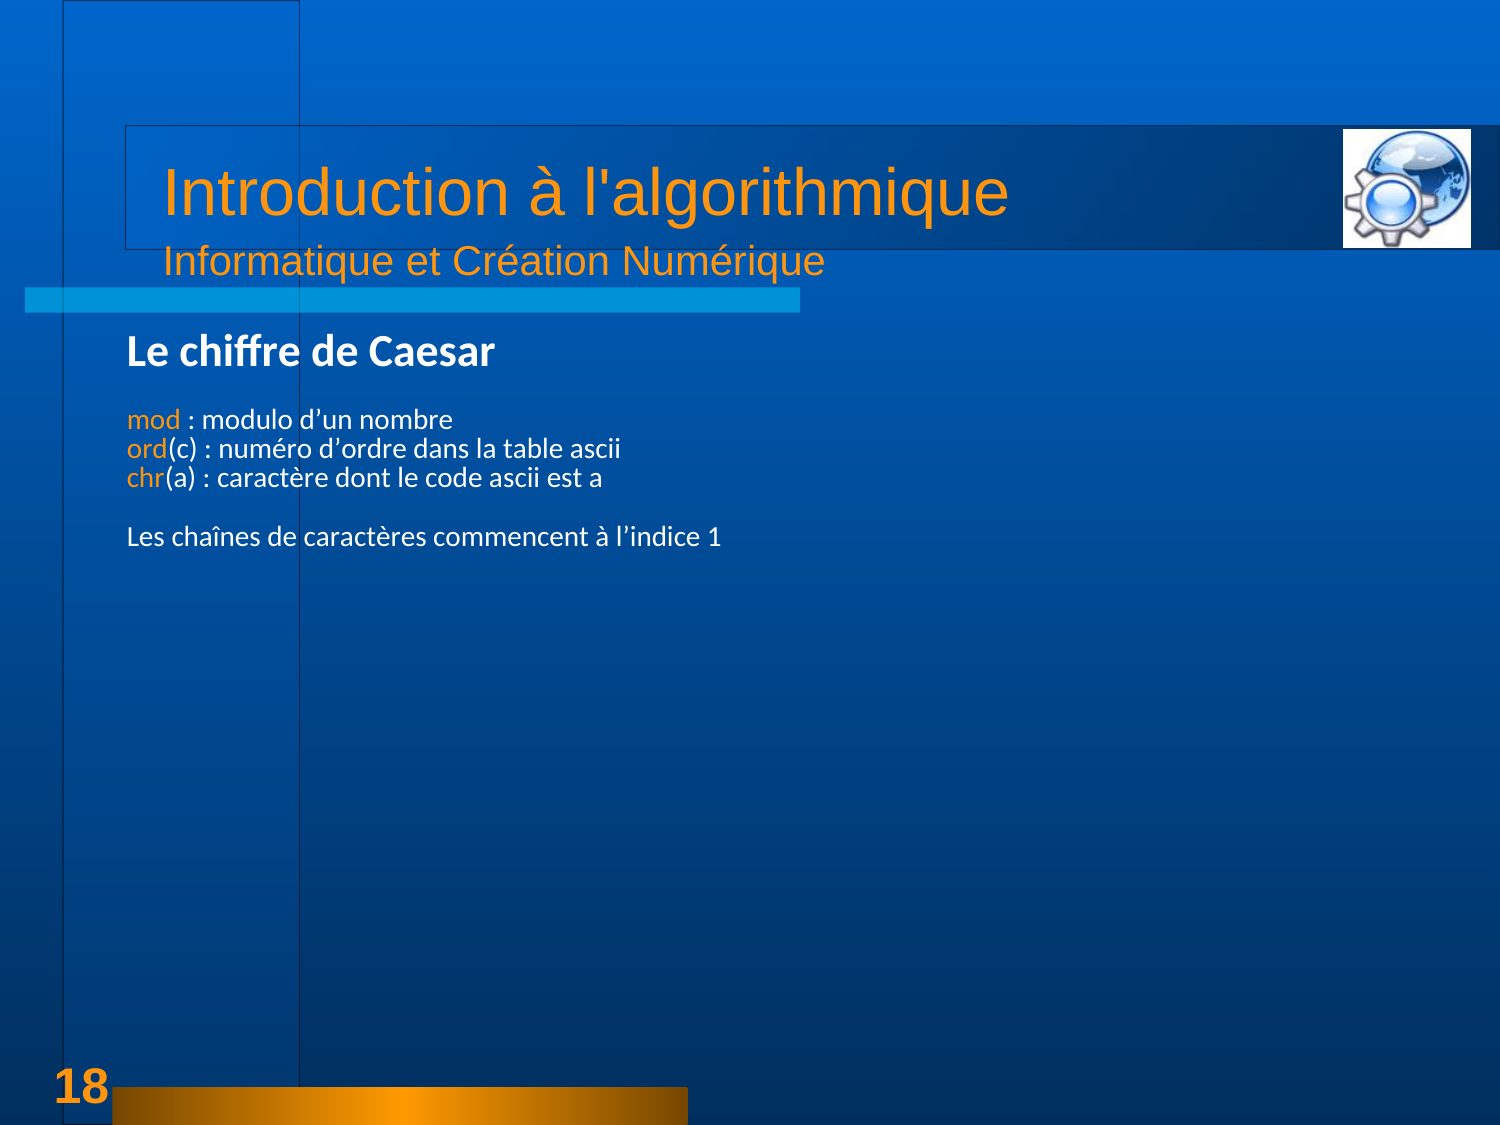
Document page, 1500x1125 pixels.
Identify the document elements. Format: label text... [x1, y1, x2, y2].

picture [1343, 129, 1471, 248]
text_box Le chiffre de Caesar mod : modulo d’un nombre ord(c) : numéro d’ordre dans la table ascii chr(a) : caractère dont le code ascii est a Les chaînes de caractères commencent à l’indice 1 [112, 324, 1382, 1056]
